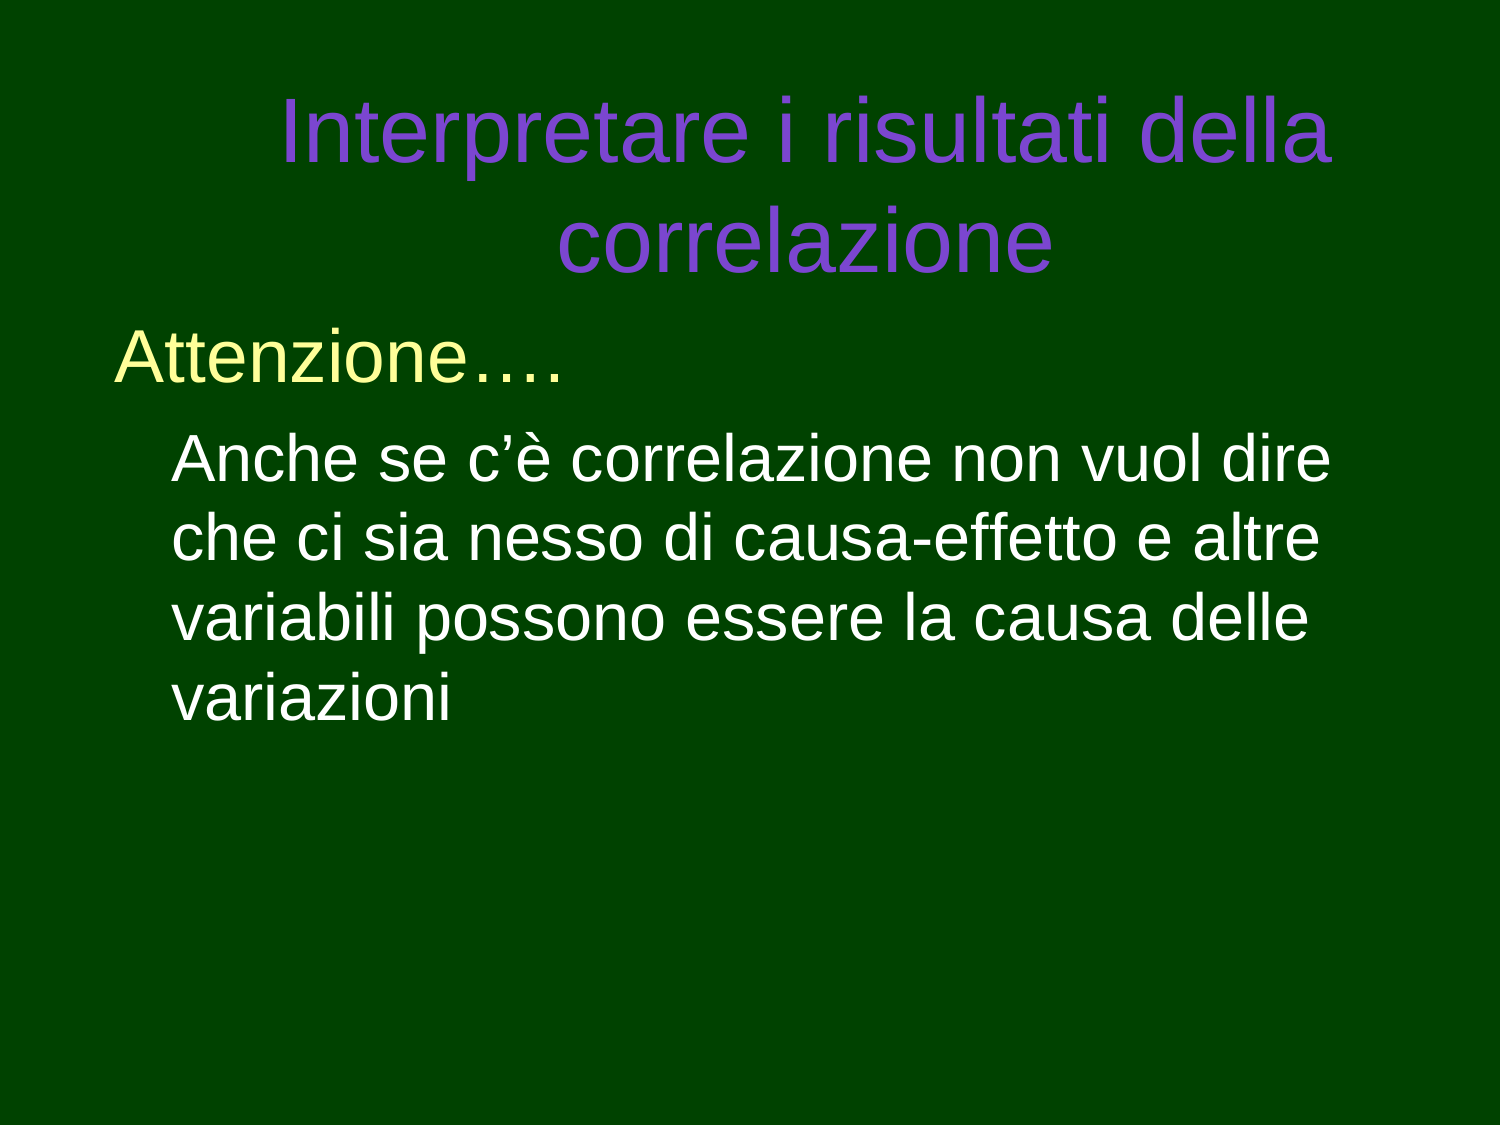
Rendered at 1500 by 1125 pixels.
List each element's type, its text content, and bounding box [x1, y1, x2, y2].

text_box Interpretare i risultati della correlazione [112, 87, 1500, 275]
text_box Attenzione…. Anche se c’è correlazione non vuol dire che ci sia nesso di causa-effetto e altre variabili possono essere la causa delle variazioni [99, 299, 1463, 990]
